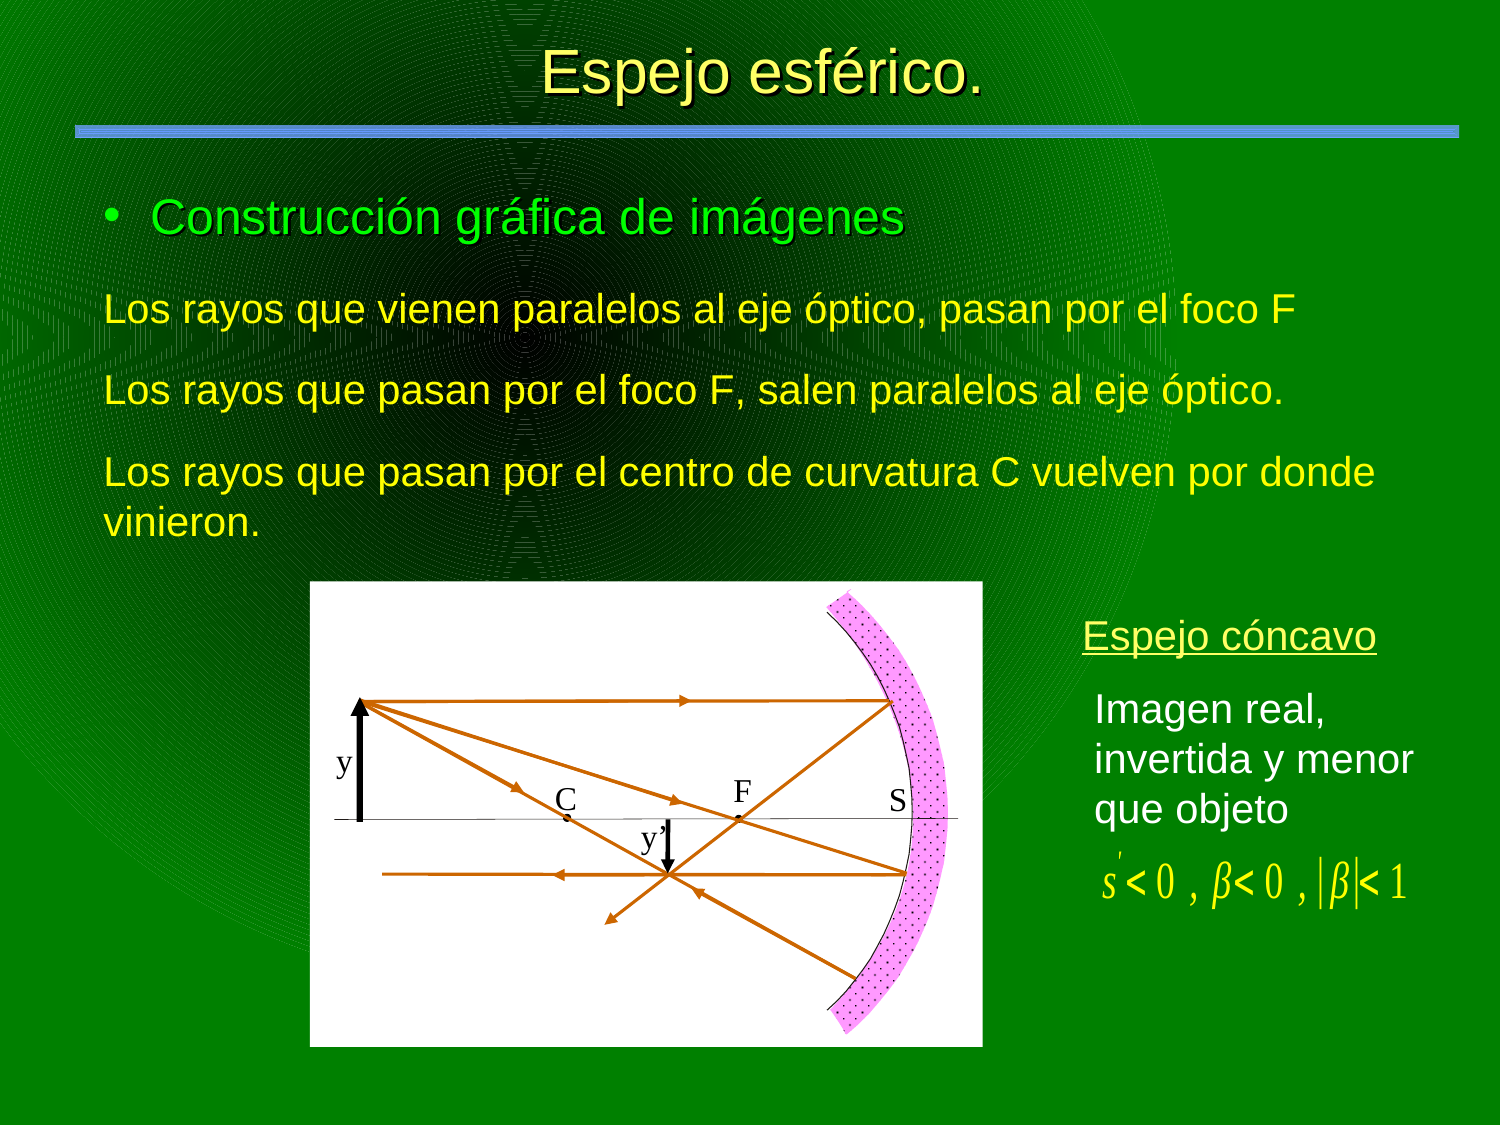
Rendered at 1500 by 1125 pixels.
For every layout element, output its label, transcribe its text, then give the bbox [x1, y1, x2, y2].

text_box [75, 125, 1460, 138]
text_box C [542, 777, 589, 818]
text_box Los rayos que vienen paralelos al eje óptico, pasan por el foco F Los rayos que pasan por el foco F, salen paralelos al eje óptico. Los rayos que pasan por el centro de curvatura C vuelven por donde vinieron. [88, 274, 1500, 552]
text_box y’ [631, 815, 678, 856]
text_box F [757, 803, 766, 810]
text_box y [321, 739, 368, 780]
text_box [309, 581, 983, 1047]
text_box Espejo cóncavo [1042, 600, 1418, 667]
chart [1090, 842, 1422, 910]
text_box C [542, 807, 562, 818]
text_box Imagen real, invertida y menor que objeto [1079, 673, 1454, 840]
text_box S [875, 778, 922, 819]
text_box F [719, 769, 766, 810]
text_box Construcción gráfica de imágenes [88, 177, 1418, 265]
text_box Espejo esférico. [50, 23, 1476, 114]
